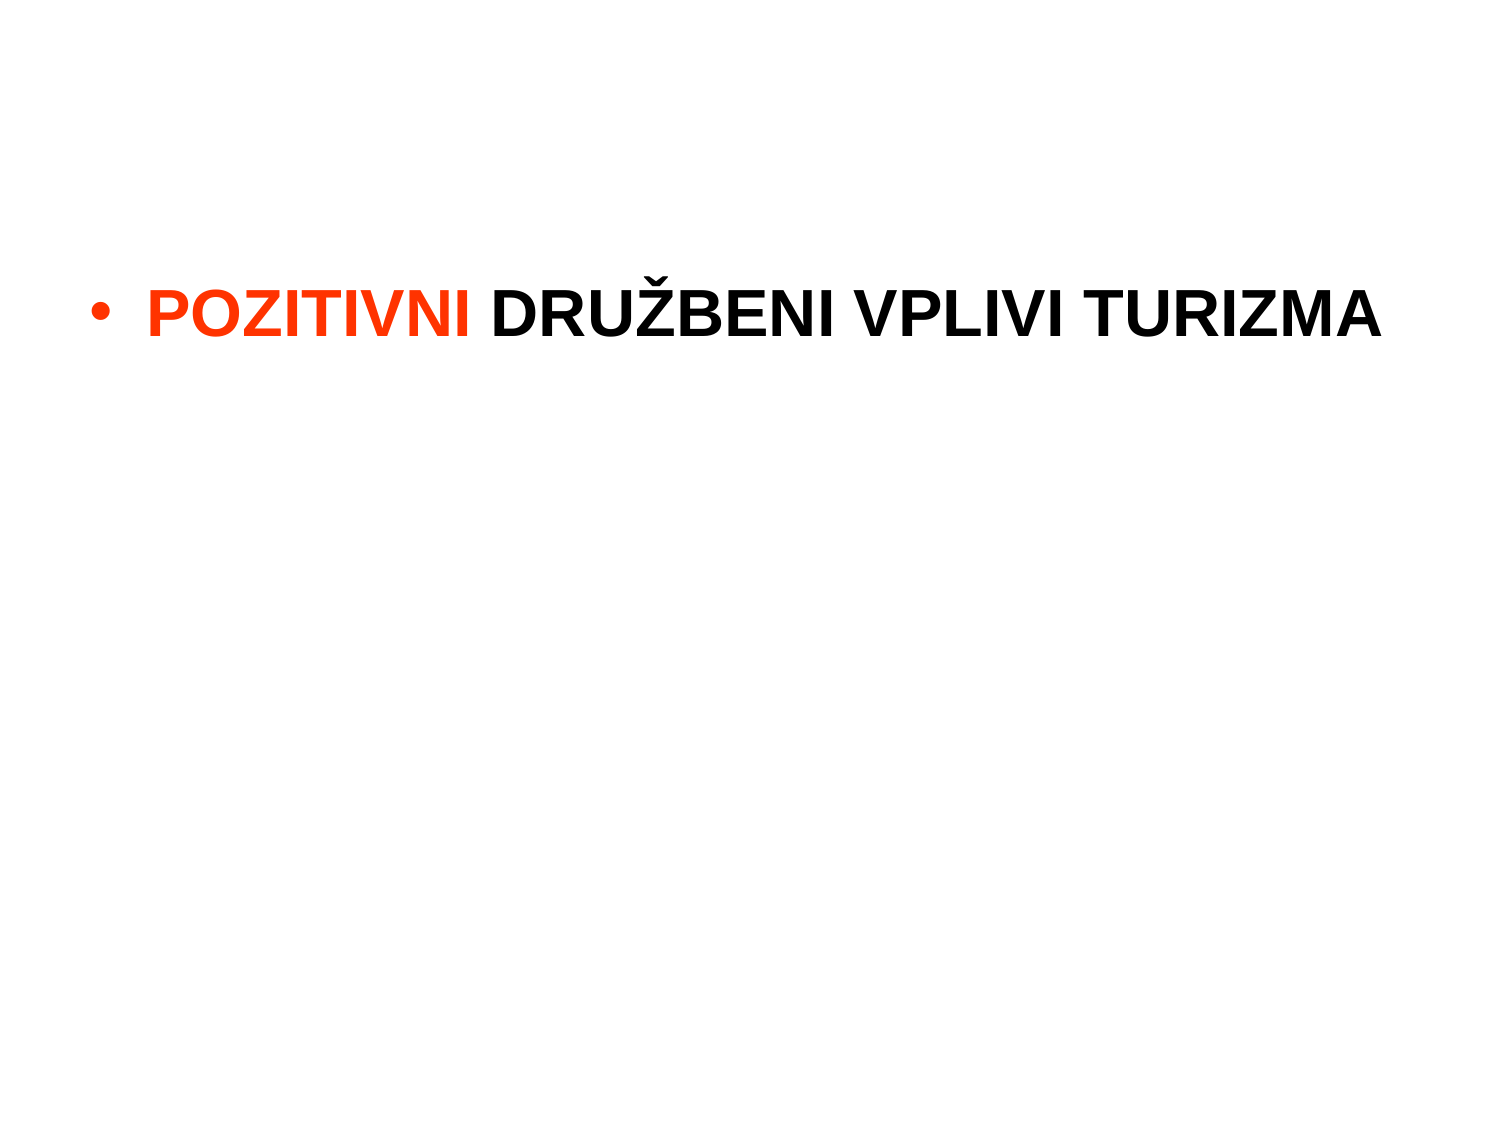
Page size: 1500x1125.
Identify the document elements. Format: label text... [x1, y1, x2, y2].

list POZITIVNI DRUŽBENI VPLIVI TURIZMA [75, 262, 1426, 1006]
